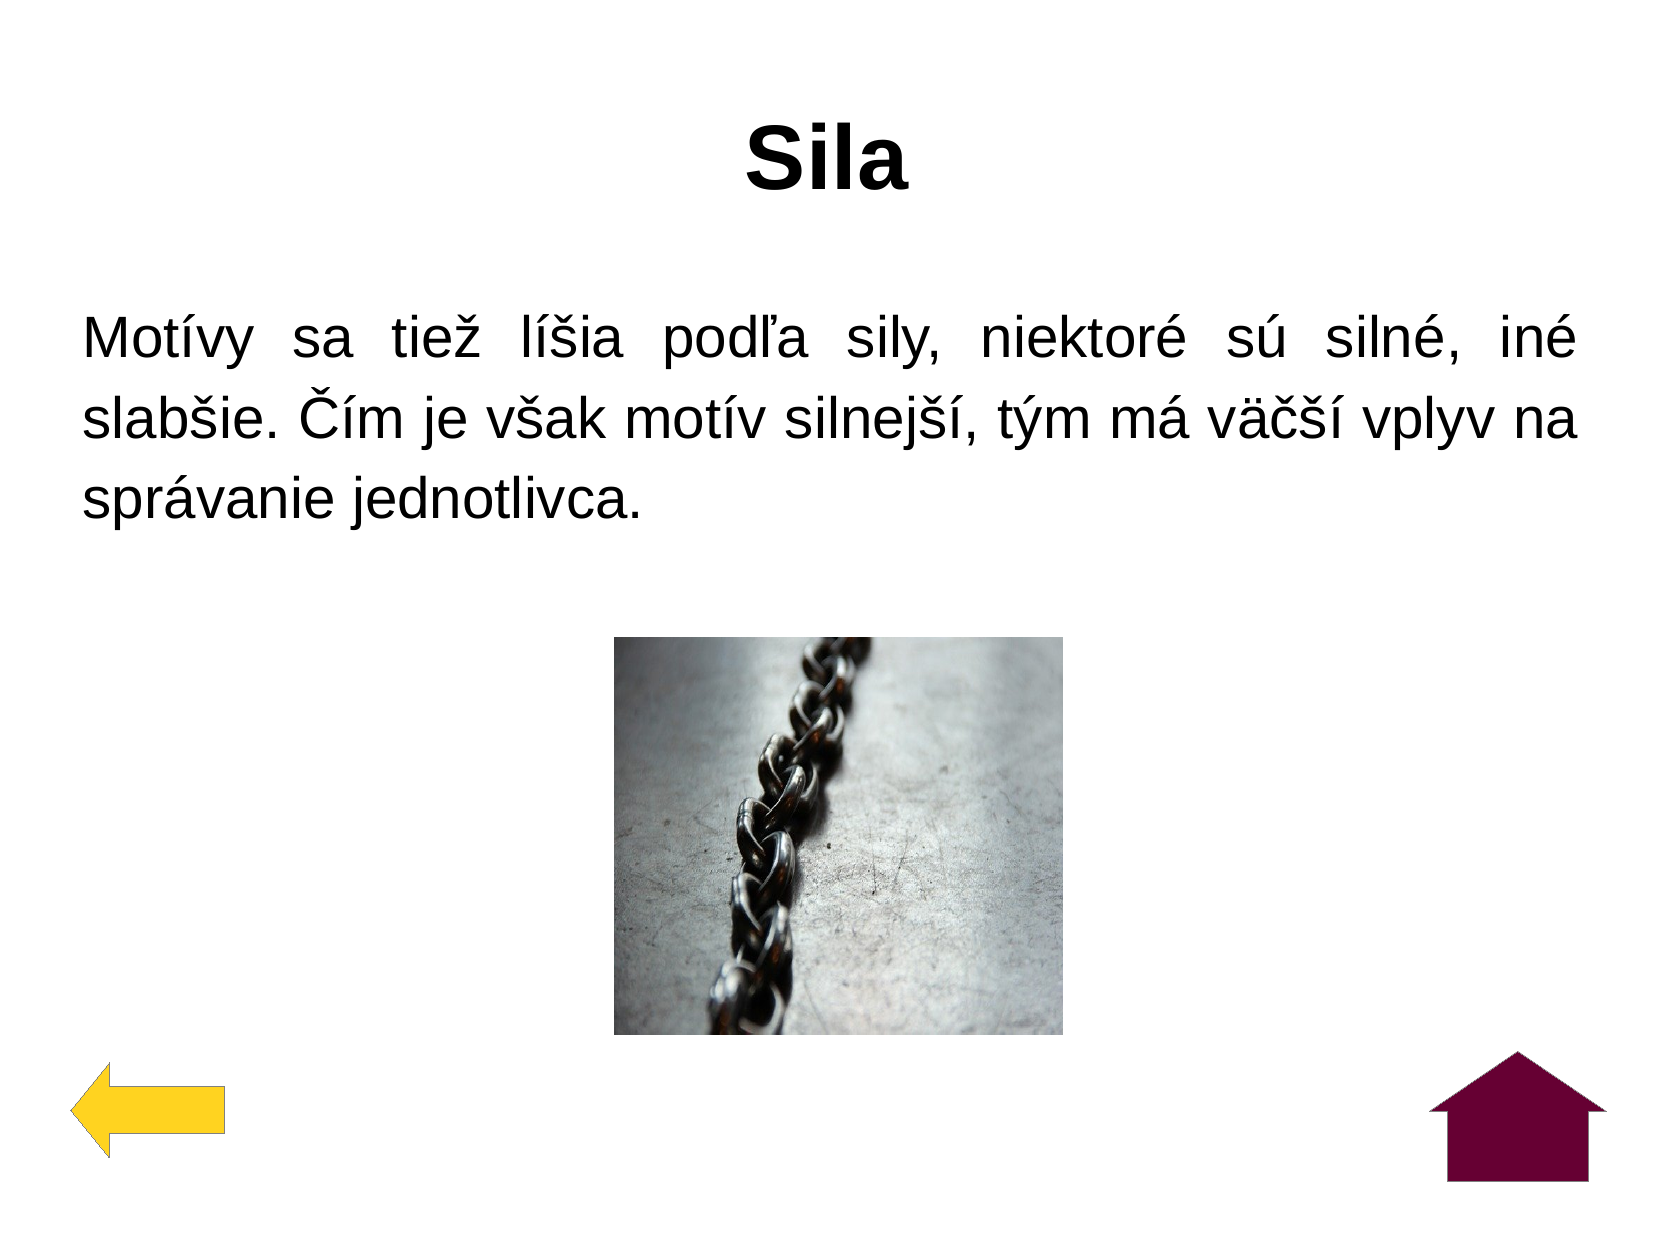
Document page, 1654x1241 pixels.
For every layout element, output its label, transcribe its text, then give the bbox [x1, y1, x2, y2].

title Sila [82, 97, 1571, 209]
list Motívy sa tiež líšia podľa sily, niektoré sú silné, iné slabšie. Čím je však motív silnejší, tým má väčší vplyv na správanie jednotlivca. [82, 289, 1595, 527]
text_box [1429, 1051, 1607, 1182]
text_box [70, 1062, 225, 1158]
picture [614, 637, 1063, 1035]
